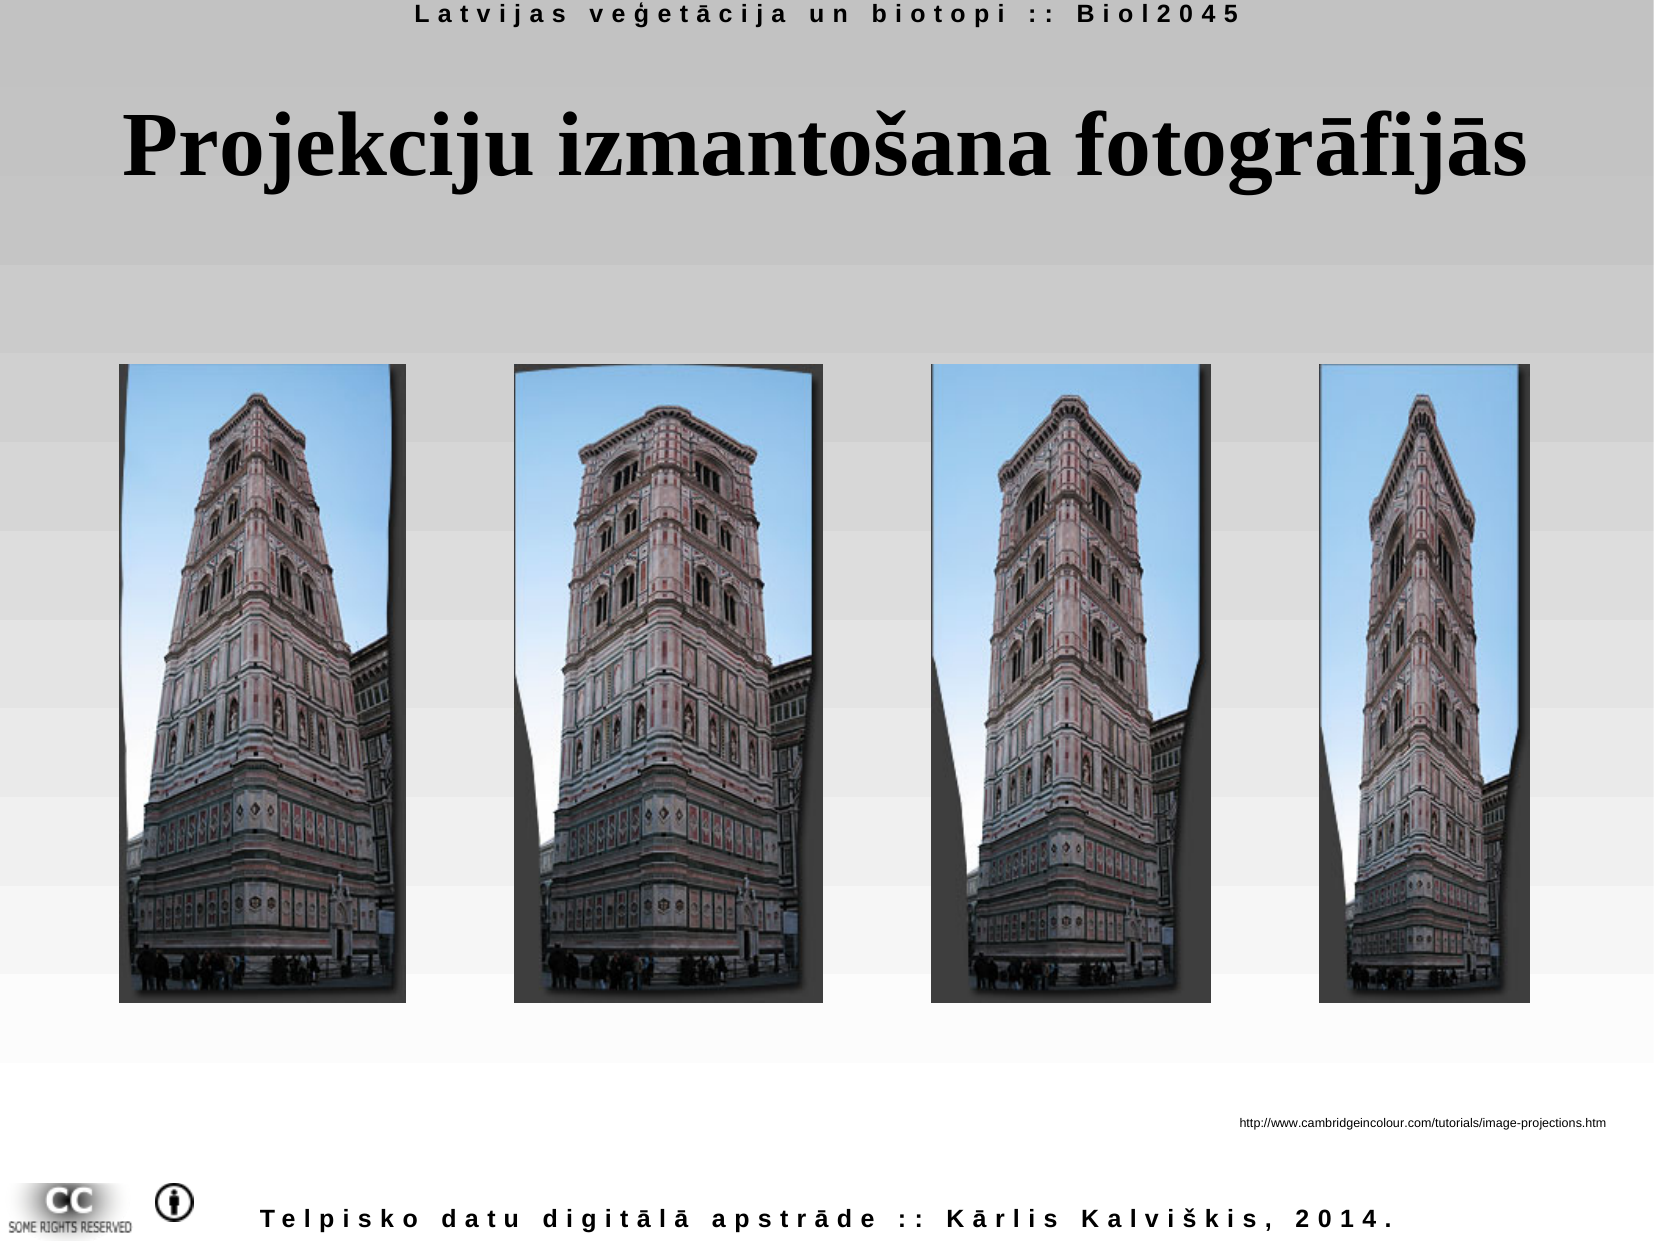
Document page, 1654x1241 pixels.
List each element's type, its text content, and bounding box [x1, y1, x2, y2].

text_box http://www.cambridgeincolour.com/tutorials/image-projections.htm [1240, 1116, 1610, 1131]
title Projekciju izmantošana fotogrāfijās [0, 1, 1654, 287]
picture [0, 287, 1654, 1241]
